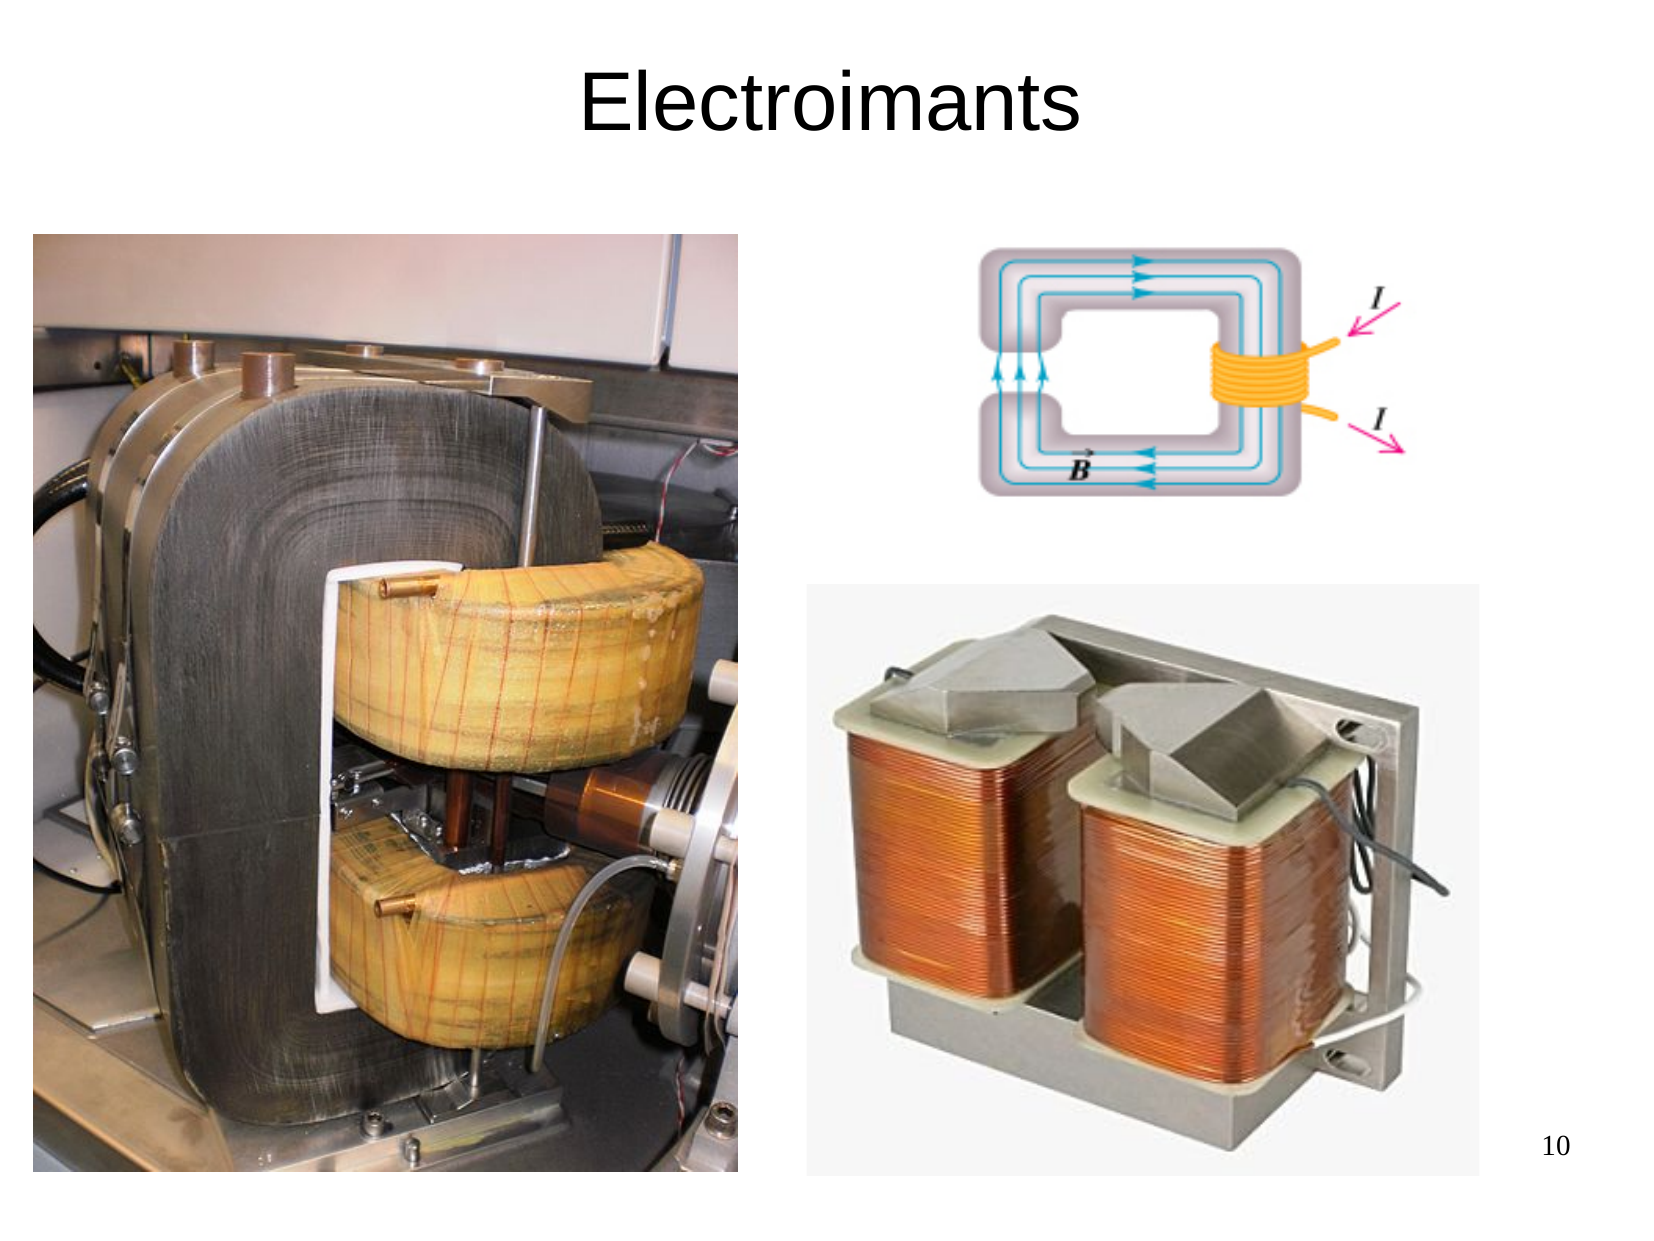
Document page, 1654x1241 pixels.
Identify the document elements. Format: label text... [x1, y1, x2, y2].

picture [806, 584, 1480, 1176]
text_box Electroimants [563, 47, 1110, 156]
picture [33, 234, 738, 1172]
picture [947, 217, 1435, 520]
